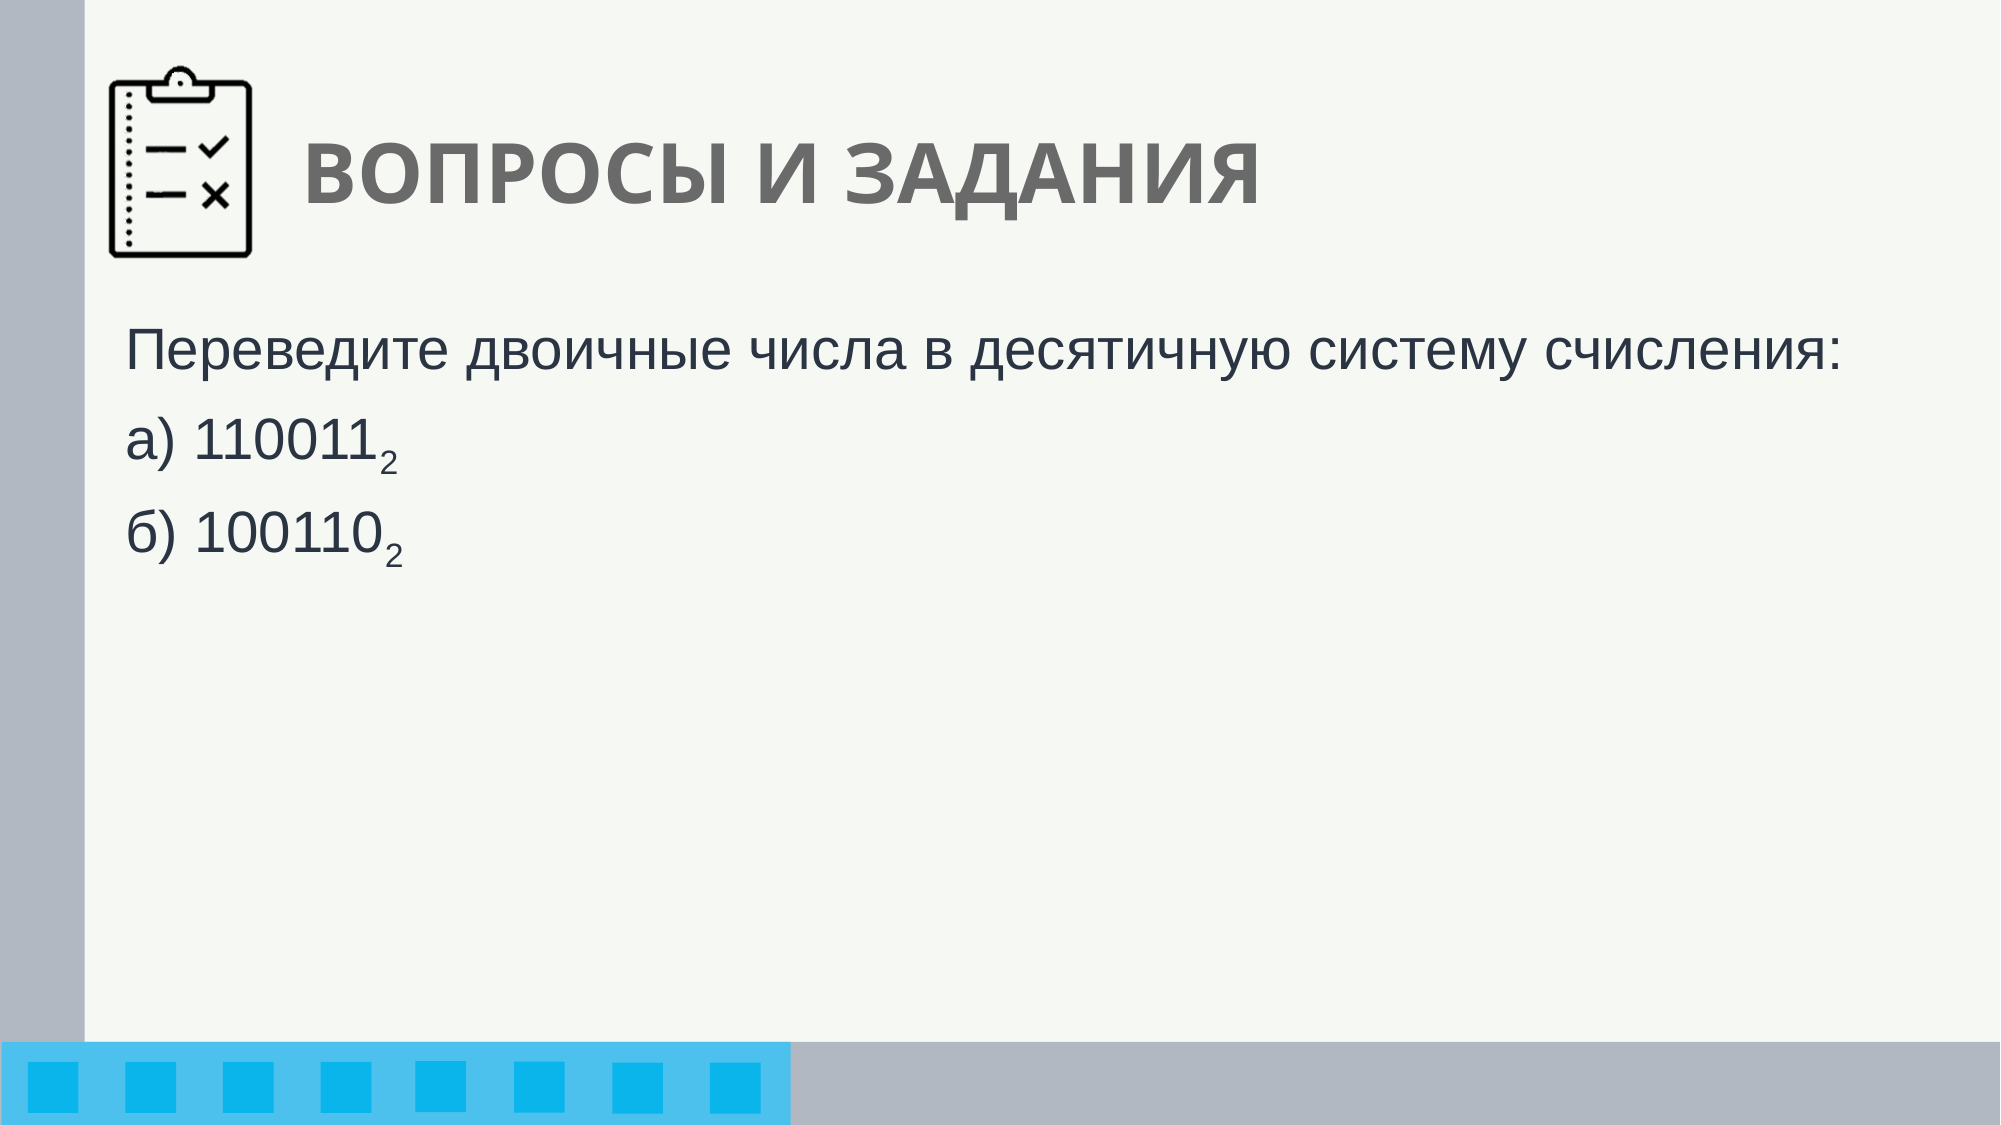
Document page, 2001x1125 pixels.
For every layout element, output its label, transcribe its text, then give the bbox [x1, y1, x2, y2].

list Переведите двоичные числа в десятичную систему счисления: а) 1100112 б) 1001102 [110, 311, 1892, 1058]
picture [85, 54, 286, 286]
title ВОПРОСЫ И ЗАДАНИЯ [285, 67, 1892, 286]
